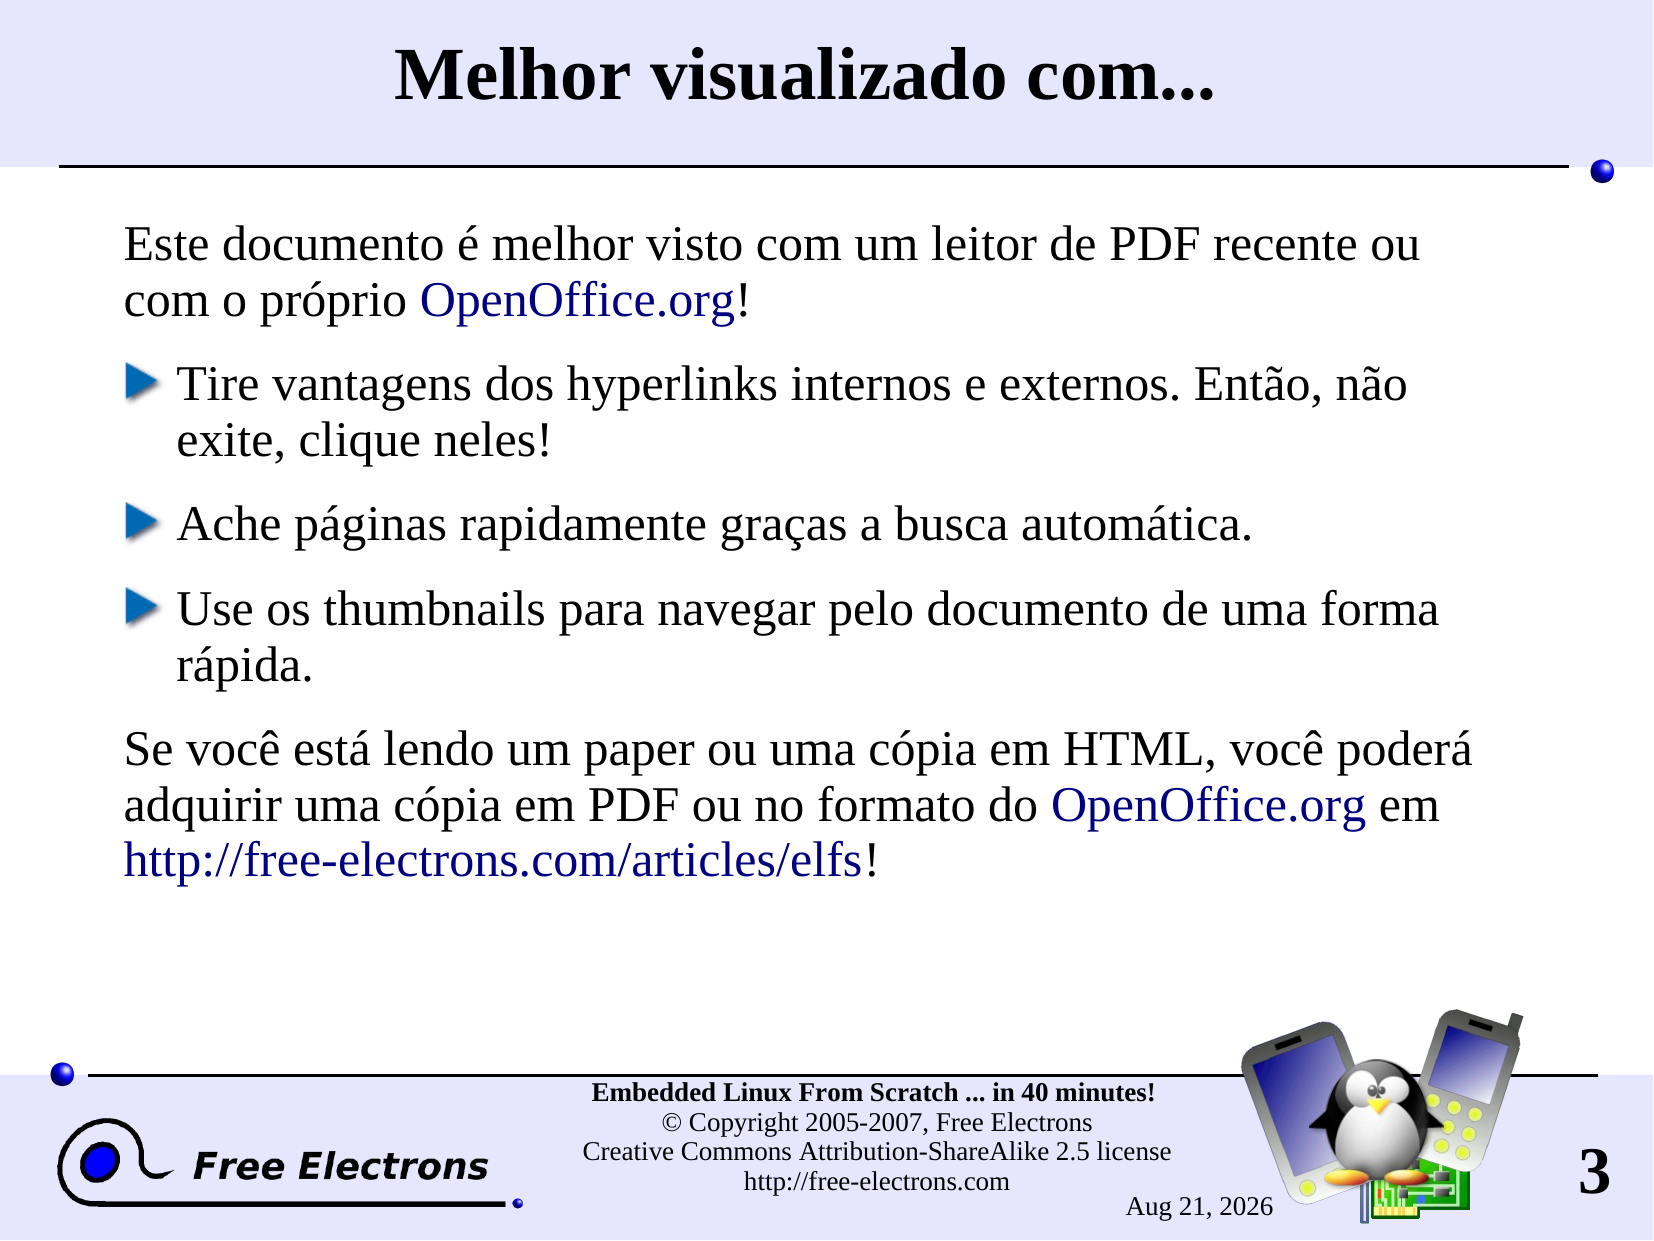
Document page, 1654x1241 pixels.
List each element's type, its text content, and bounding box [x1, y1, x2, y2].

list Este documento é melhor visto com um leitor de PDF recente ou com o próprio OpenOffice.org! Tire vantagens dos hyperlinks internos e externos. Então, não exite, clique neles! Ache páginas rapidamente graças a busca automática. Use os thumbnails para navegar pelo documento de uma forma rápida. Se você está lendo um paper ou uma cópia em HTML, você poderá adquirir uma cópia em PDF ou no formato do OpenOffice.org em http://free-electrons.com/articles/elfs! [105, 216, 1518, 1066]
picture [50, 1107, 527, 1216]
picture [1231, 1007, 1538, 1241]
title Melhor visualizado com... [60, 18, 1551, 132]
